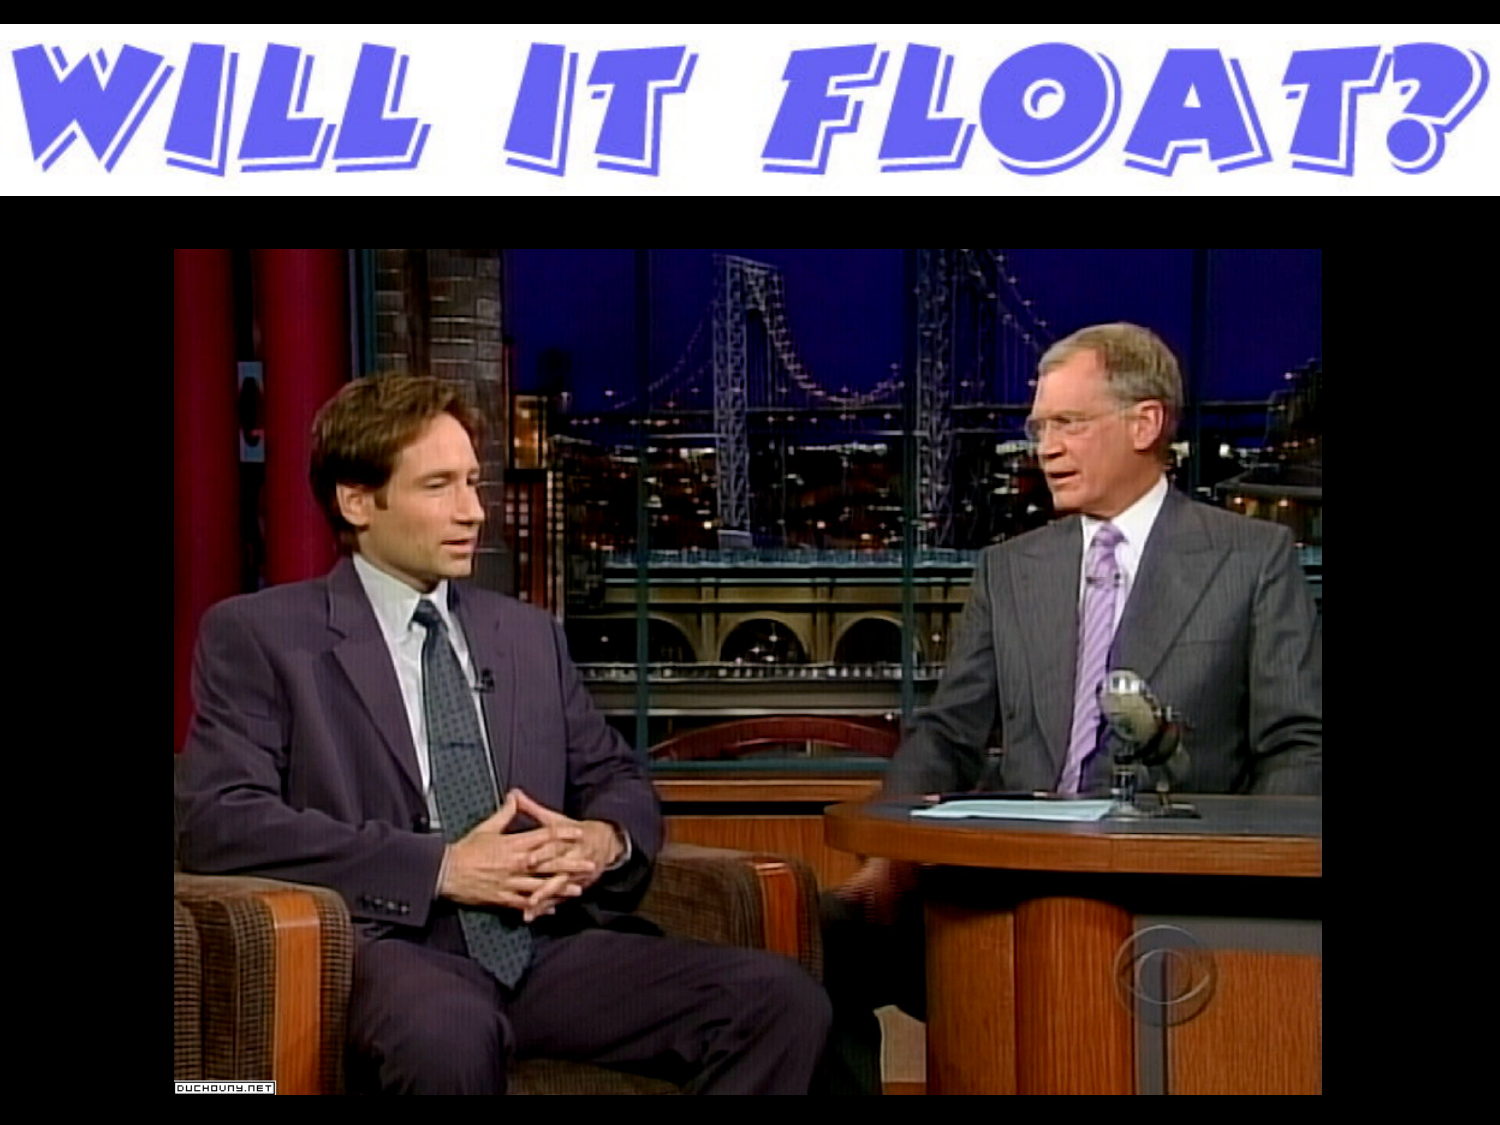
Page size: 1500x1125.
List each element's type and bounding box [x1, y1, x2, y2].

picture [174, 249, 1322, 1095]
picture [0, 24, 1500, 196]
